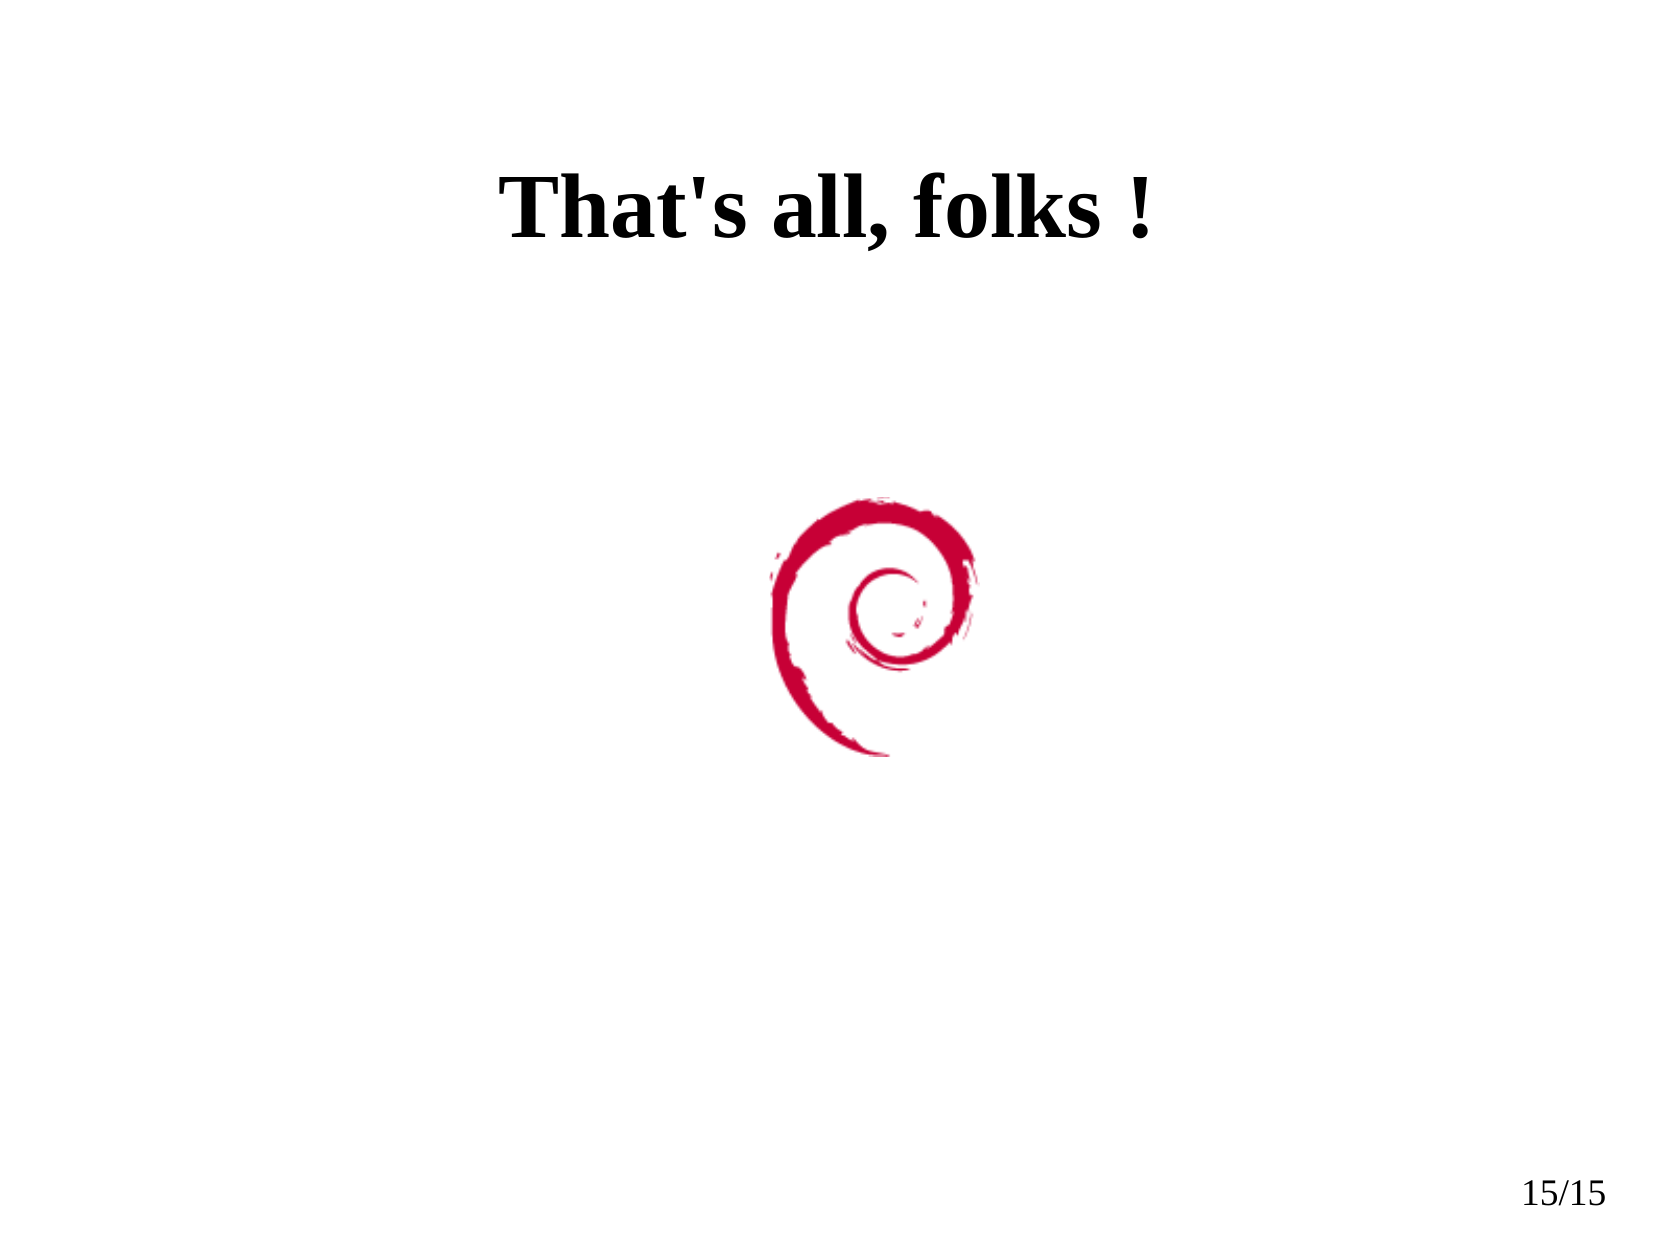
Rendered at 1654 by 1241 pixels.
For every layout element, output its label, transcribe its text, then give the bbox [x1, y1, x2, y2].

title That's all, folks ! [121, 102, 1534, 311]
picture [769, 497, 980, 757]
